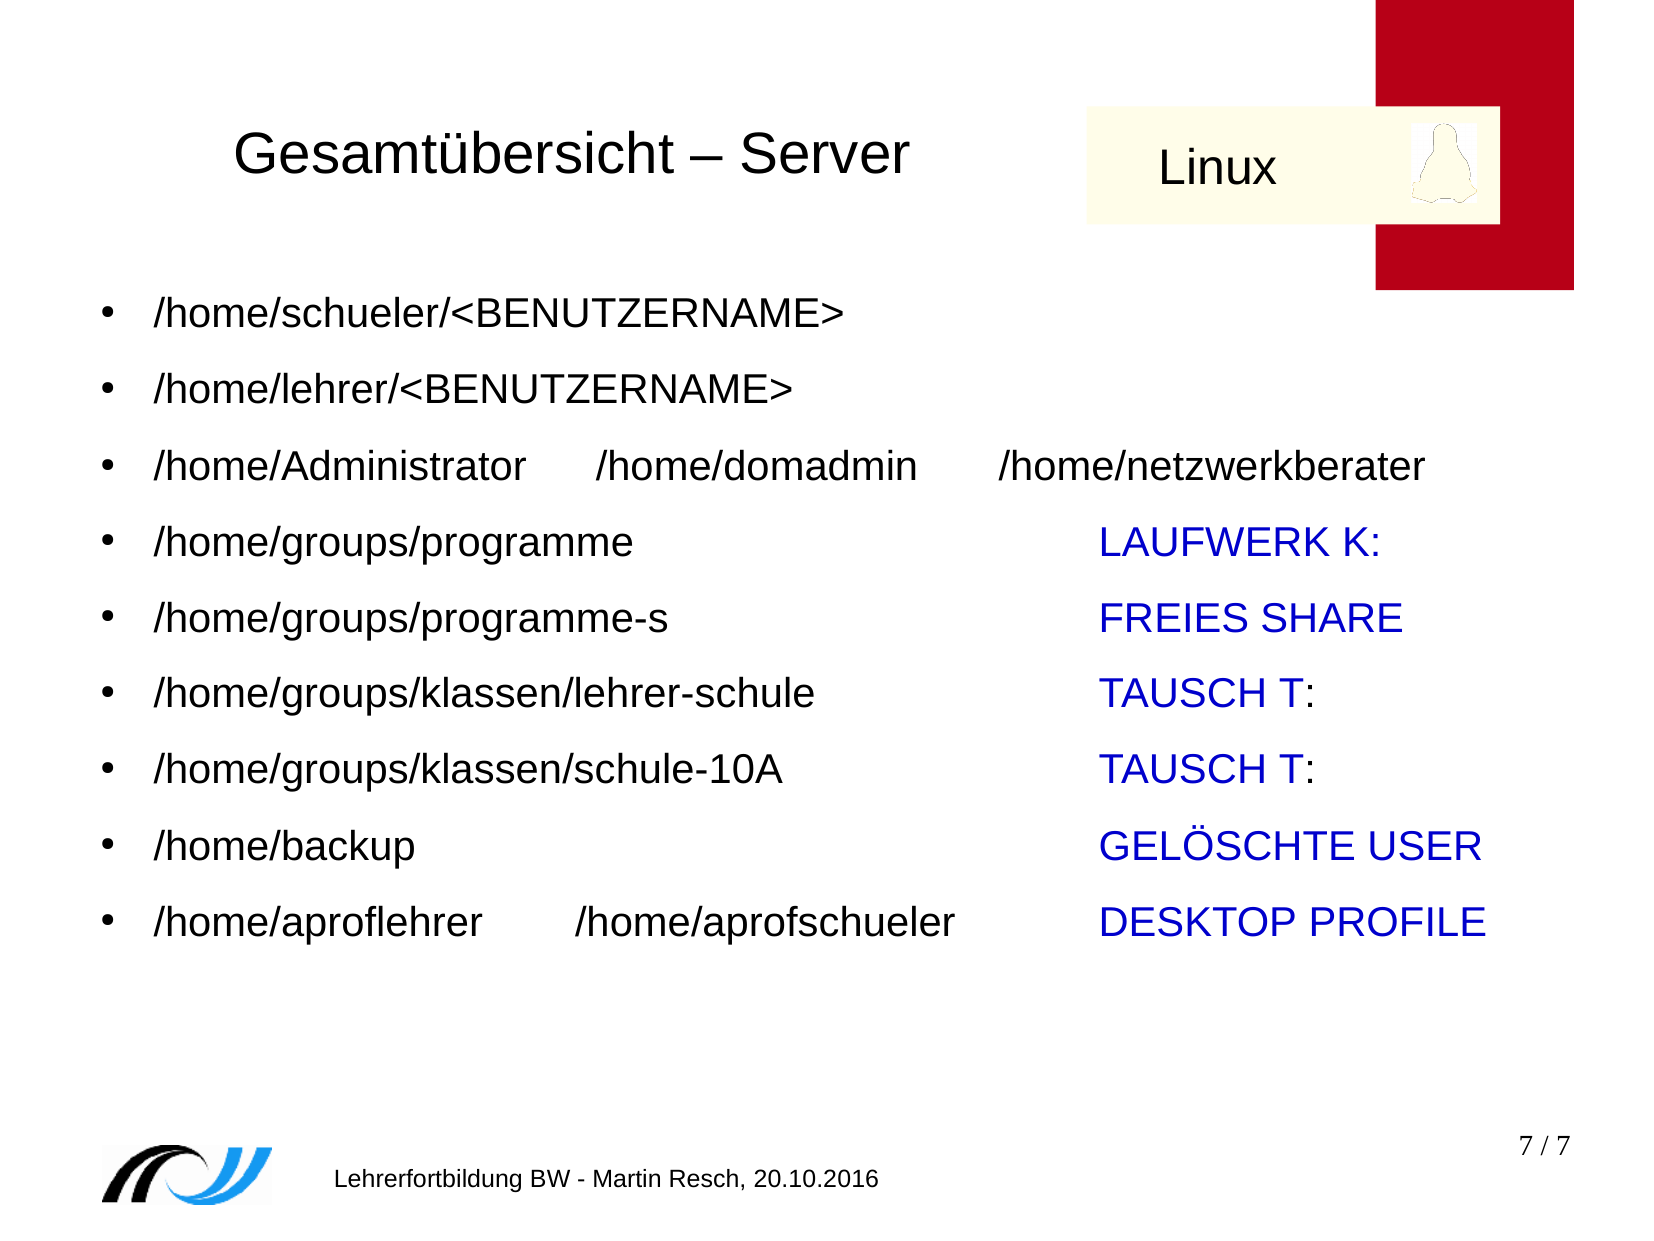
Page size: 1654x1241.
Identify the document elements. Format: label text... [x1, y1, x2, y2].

text_box Lehrerfortbildung BW - Martin Resch, 20.10.2016 [319, 1157, 897, 1201]
list /home/schueler/<BENUTZERNAME> /home/lehrer/<BENUTZERNAME> /home/Administrator /home/domadmin /home/netzwerkberater /home/groups/programme LAUFWERK K: /home/groups/programme-s FREIES SHARE /home/groups/klassen/lehrer-schule TAUSCH T: /home/groups/klassen/schule-10A TAUSCH T: /home/backup GELÖSCHTE USER /home/aproflehrer /home/aprofschueler DESKTOP PROFILE [82, 290, 1571, 1010]
picture [102, 1145, 272, 1205]
title Gesamtübersicht – Server [82, 49, 1063, 257]
